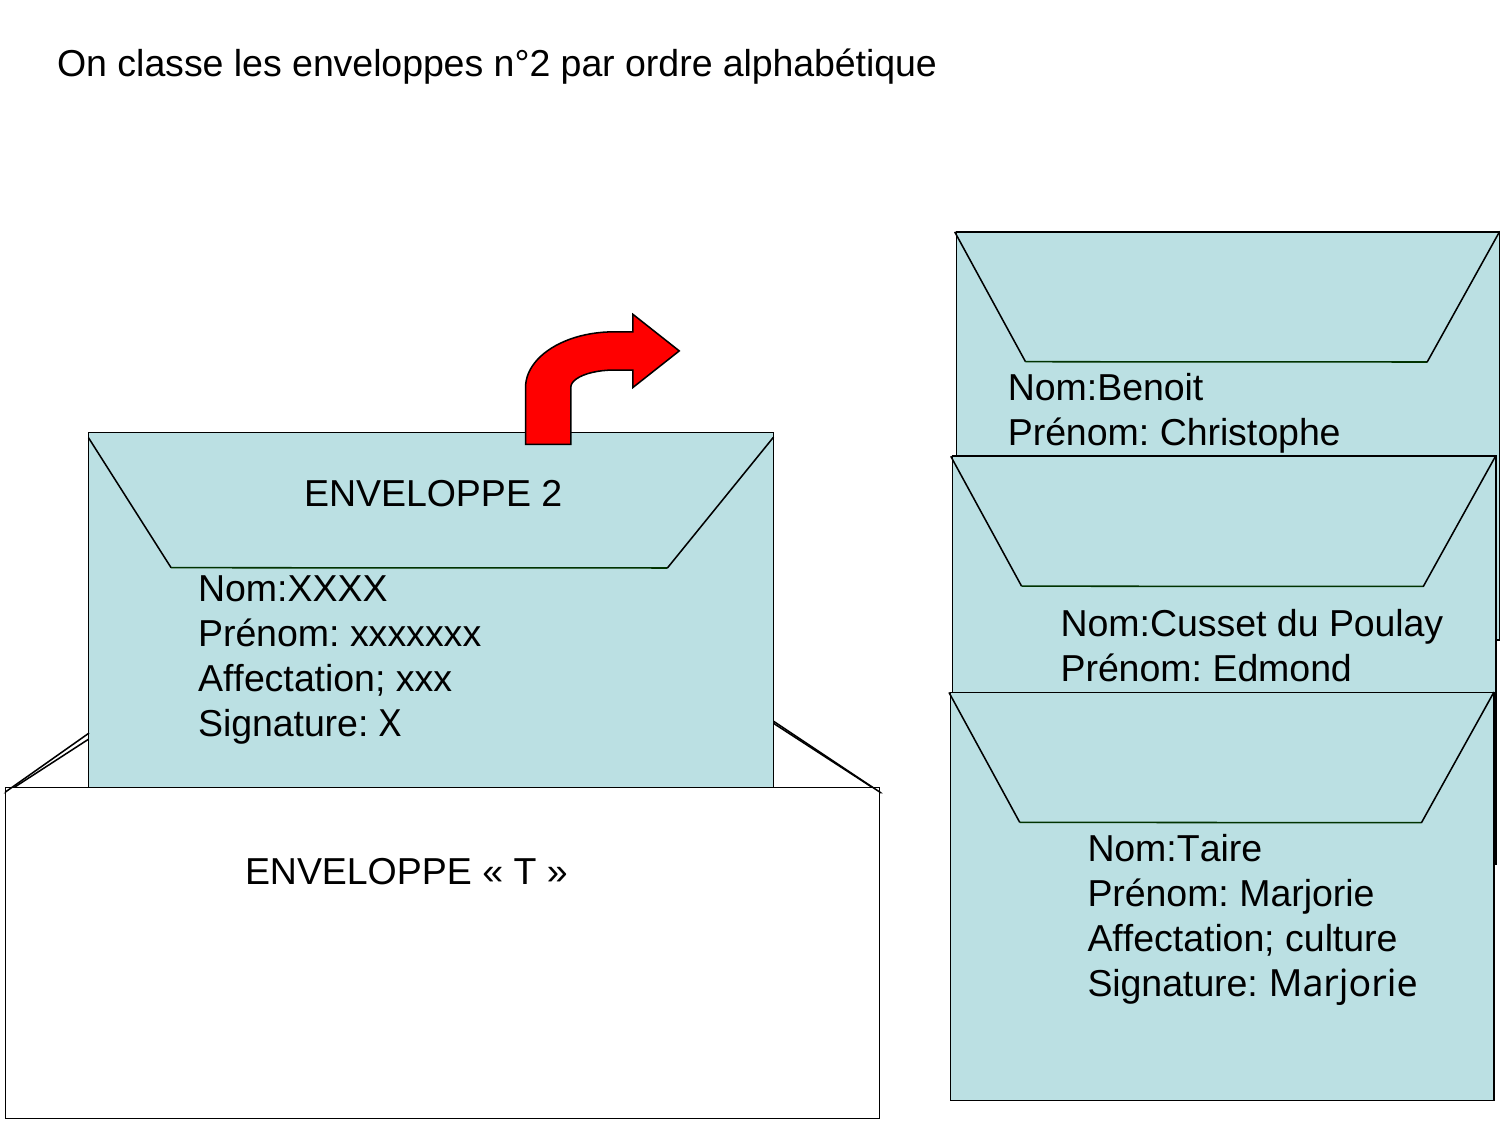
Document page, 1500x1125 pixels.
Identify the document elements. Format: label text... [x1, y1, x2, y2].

text_box [5, 440, 880, 1119]
text_box Nom:Taire Prénom: Marjorie Affectation; culture Signature: Marjorie [1072, 816, 1433, 1012]
text_box On classe les enveloppes n°2 par ordre alphabétique [42, 30, 963, 92]
text_box ENVELOPPE 2 [289, 461, 609, 522]
text_box [956, 231, 1498, 361]
text_box Nom:Benoit Prénom: Christophe Affectation; culture Signature: Christophe [993, 355, 1398, 456]
text_box ENVELOPPE « T » [230, 839, 583, 901]
text_box [950, 235, 1500, 1101]
text_box Nom:Cusset du Poulay Prénom: Edmond Affectation; culture Signature: Edmond [1045, 591, 1459, 692]
text_box [88, 314, 774, 567]
text_box Nom:XXXX Prénom: xxxxxxx Affectation; xxx Signature: X [183, 555, 497, 752]
